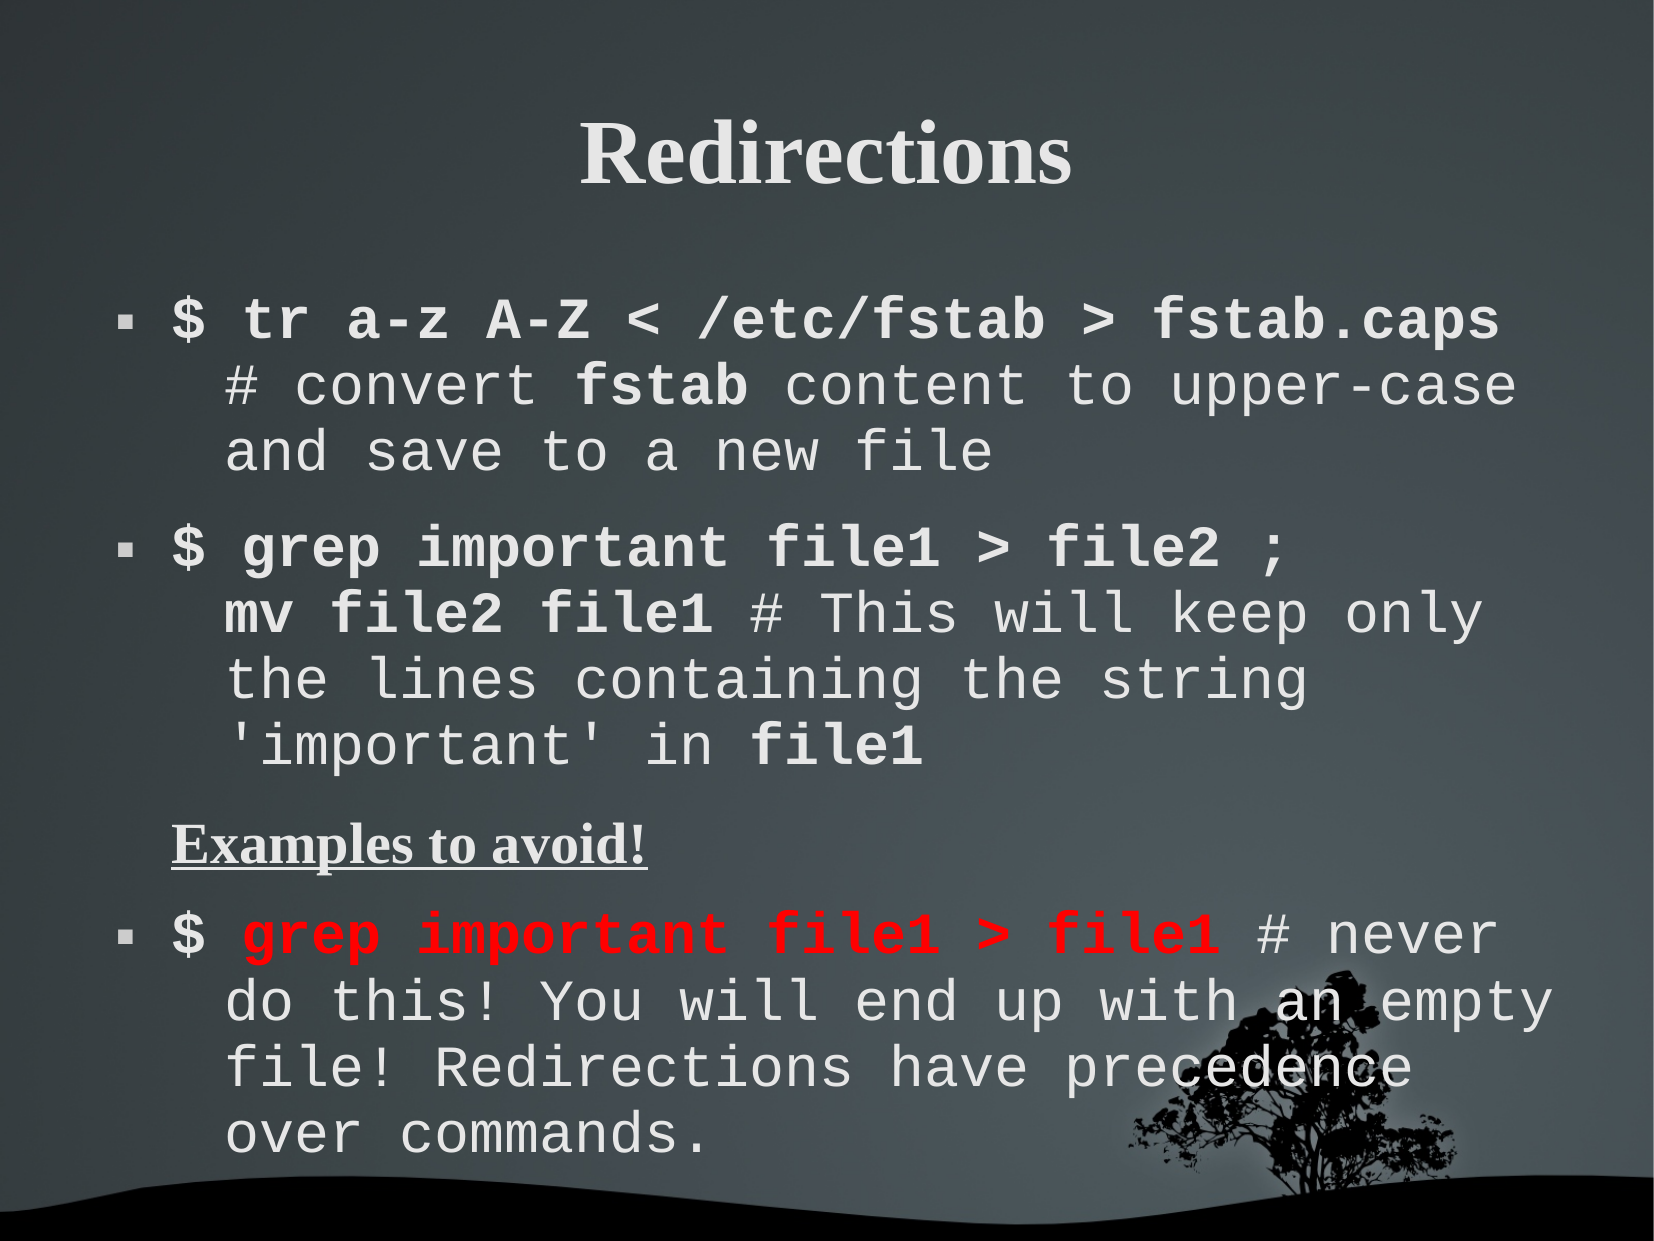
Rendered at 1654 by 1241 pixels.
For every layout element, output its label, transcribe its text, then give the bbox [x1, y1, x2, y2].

picture [0, 0, 1654, 1241]
list $ tr a-z A-Z < /etc/fstab > fstab.caps # convert fstab content to upper-case and save to a new file $ grep important file1 > file2 ; mv file2 file1 # This will keep only the lines containing the string 'important' in file1 Examples to avoid! $ grep important file1 > file1 # never do this! You will end up with an empty file! Redirections have precedence over commands. [82, 290, 1571, 1170]
title Redirections [82, 49, 1572, 257]
